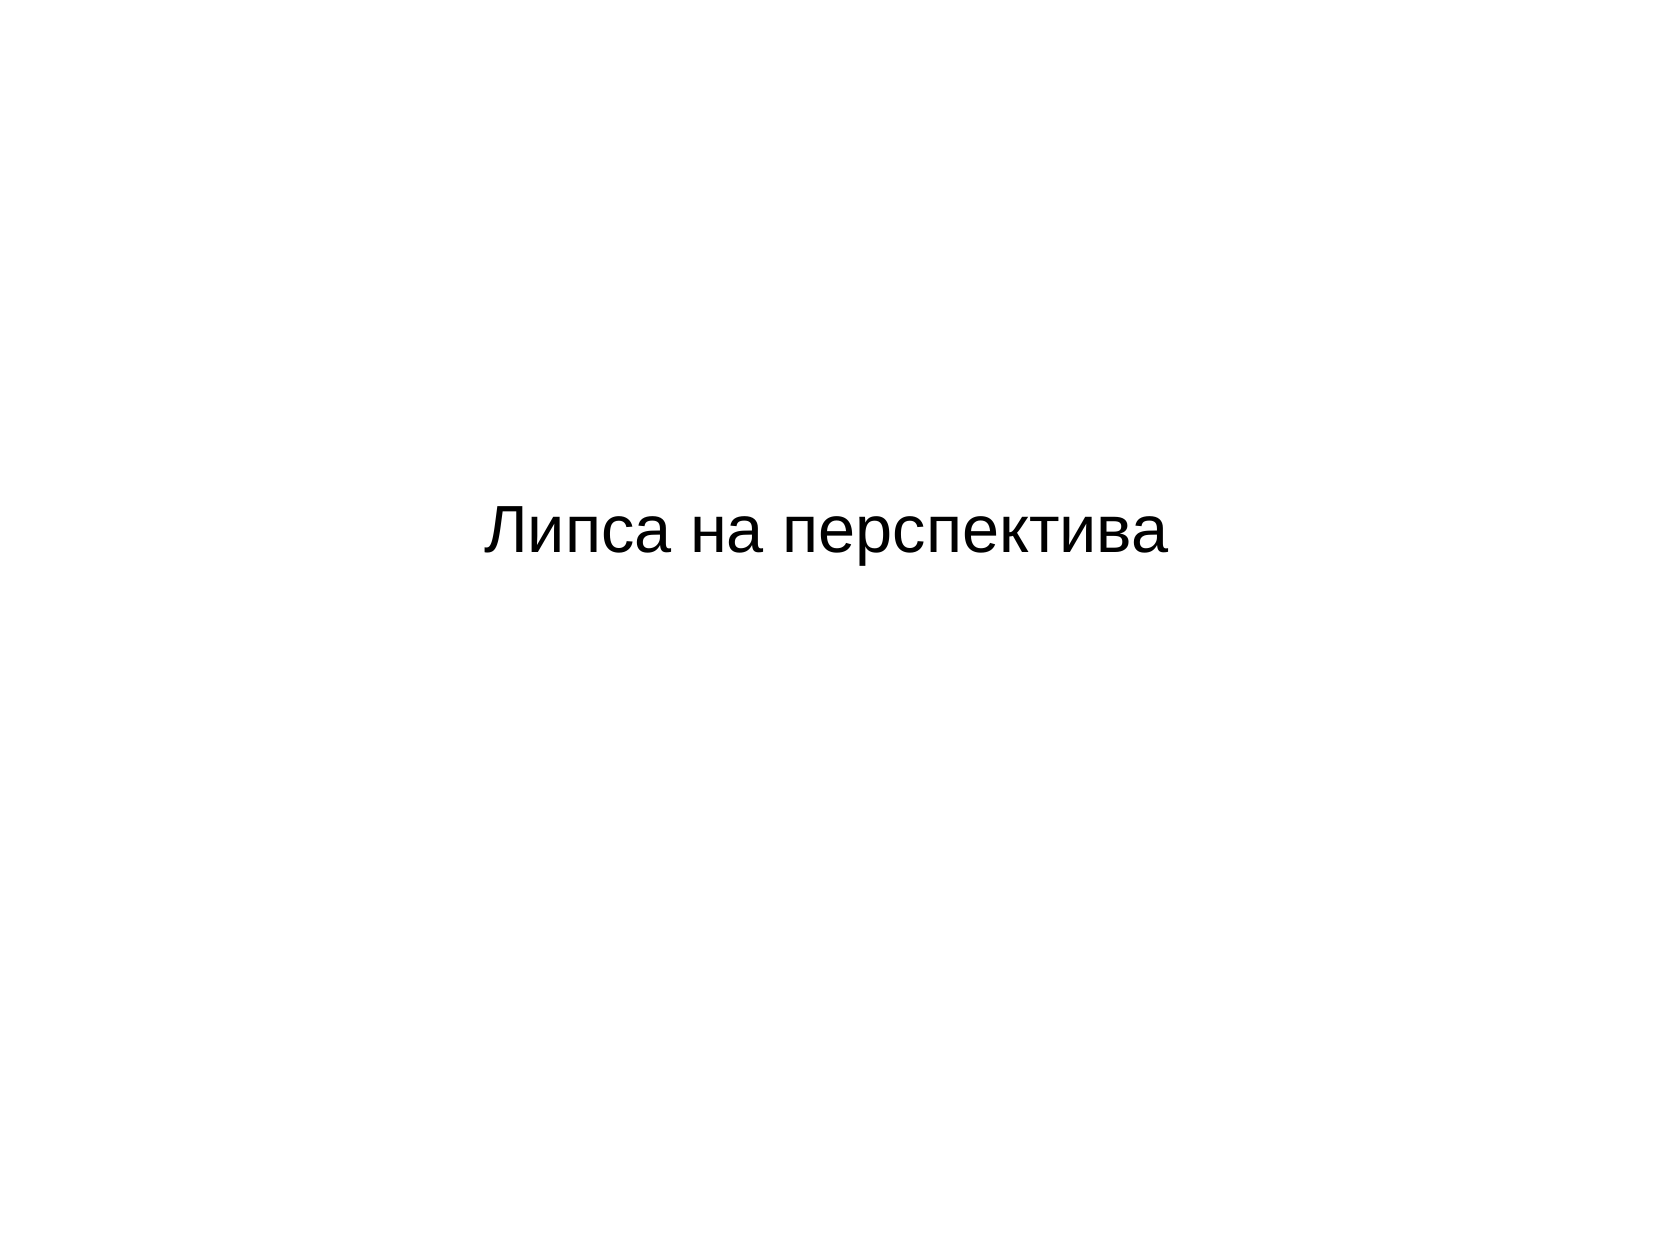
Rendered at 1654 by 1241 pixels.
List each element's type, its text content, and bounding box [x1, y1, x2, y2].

subtitle Липса на перспектива [82, 49, 1571, 1010]
